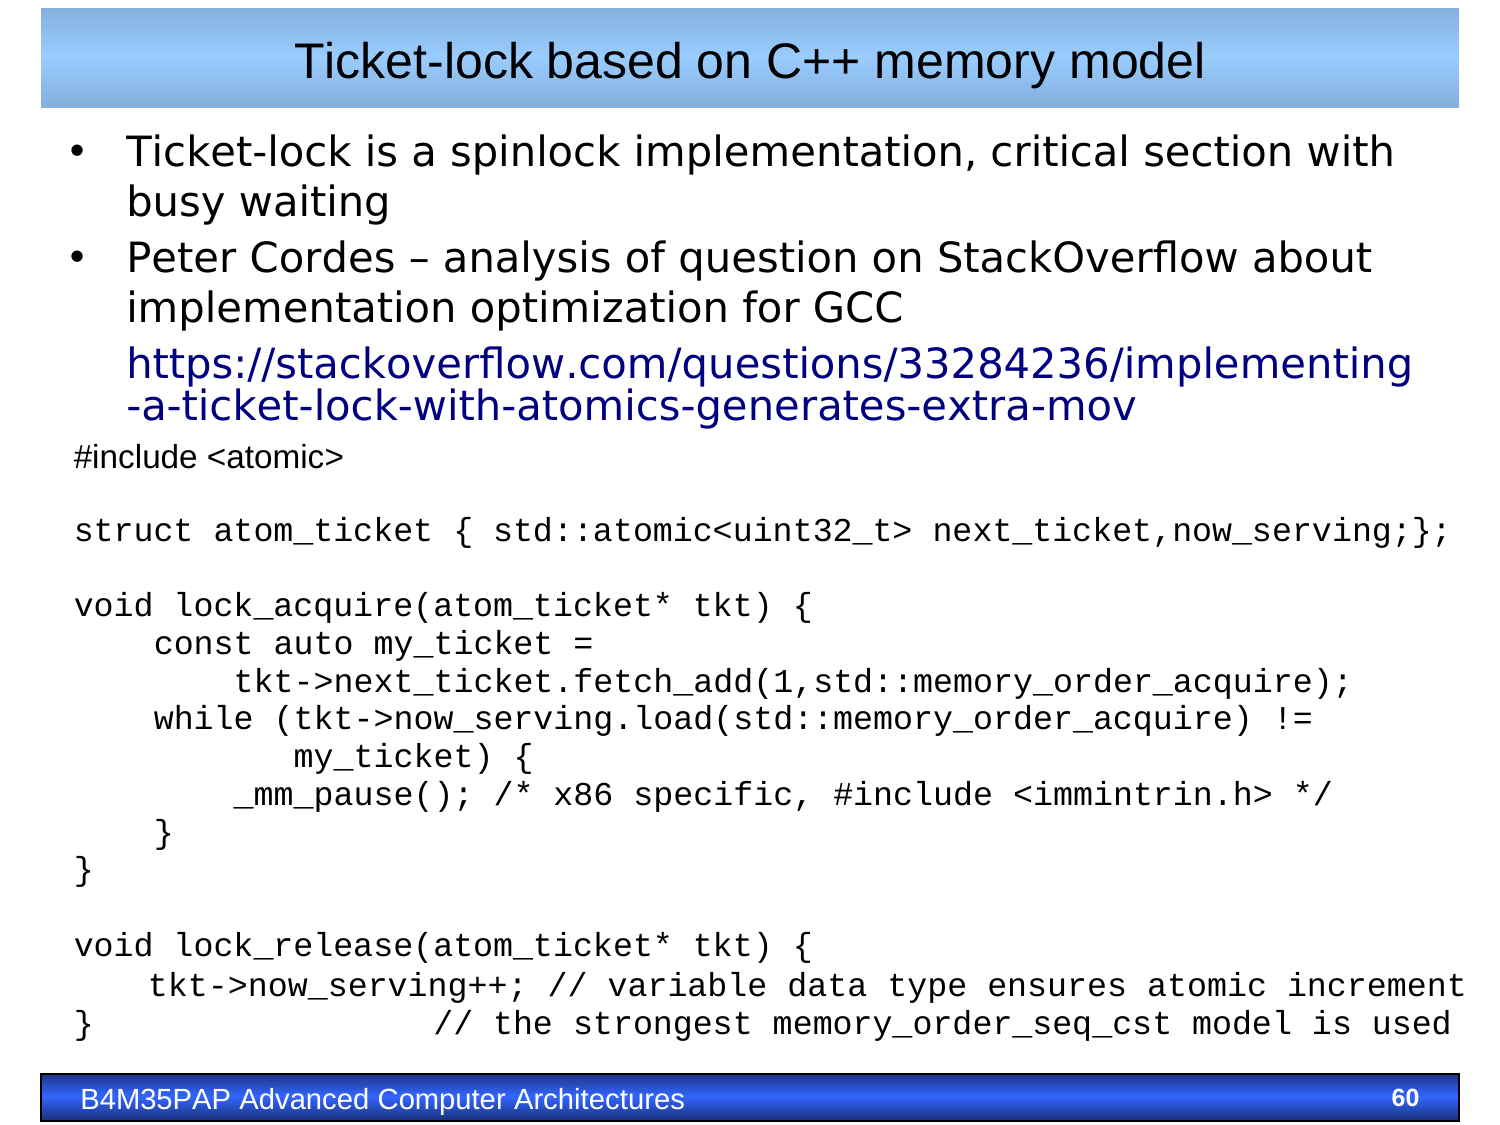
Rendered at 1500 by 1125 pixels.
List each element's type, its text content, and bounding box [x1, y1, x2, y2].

title Ticket-lock based on C++ memory model [41, 8, 1459, 108]
list Ticket-lock is a spinlock implementation, critical section with busy waiting Peter Cordes – analysis of question on StackOverflow about implementation optimization for GCC https://stackoverflow.com/questions/33284236/implementing-a-ticket-lock-with-atomics-generates-extra-mov [55, 117, 1433, 410]
text_box #include <atomic> struct atom_ticket { std::atomic<uint32_t> next_ticket,now_serving;}; void lock_acquire(atom_ticket* tkt) { const auto my_ticket = tkt->next_ticket.fetch_add(1,std::memory_order_acquire); while (tkt->now_serving.load(std::memory_order_acquire) != my_ticket) { _mm_pause(); /* x86 specific, #include <immintrin.h> */ } } void lock_release(atom_ticket* tkt) { tkt->now_serving++; // variable data type ensures atomic increment } // the strongest memory_order_seq_cst model is used [59, 431, 1492, 1090]
